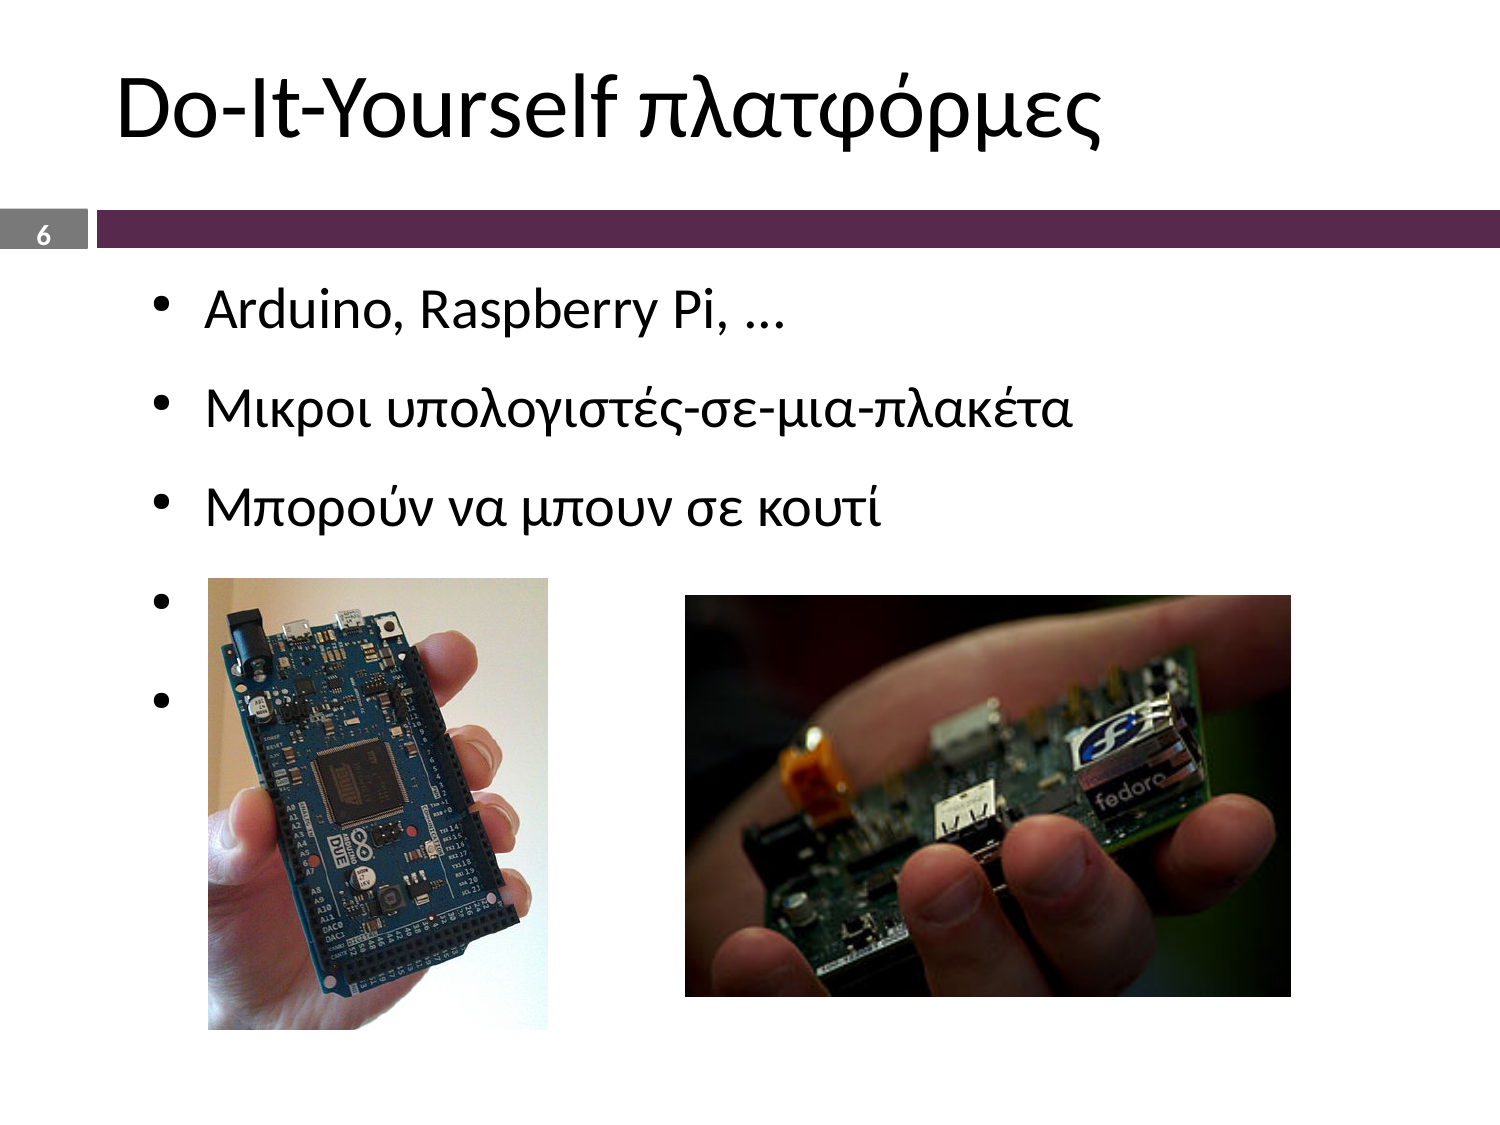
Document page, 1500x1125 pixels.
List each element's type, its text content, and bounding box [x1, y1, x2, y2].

text_box [0, 208, 88, 249]
list Arduino, Raspberry Pi, ... Μικροι υπολογιστές-σε-μια-πλακέτα Μπορούν να μπουν σε κουτί [100, 262, 1438, 1000]
picture [685, 595, 1291, 997]
title Do-It-Yourself πλατφόρμες [100, 19, 1438, 182]
picture [208, 578, 548, 1030]
